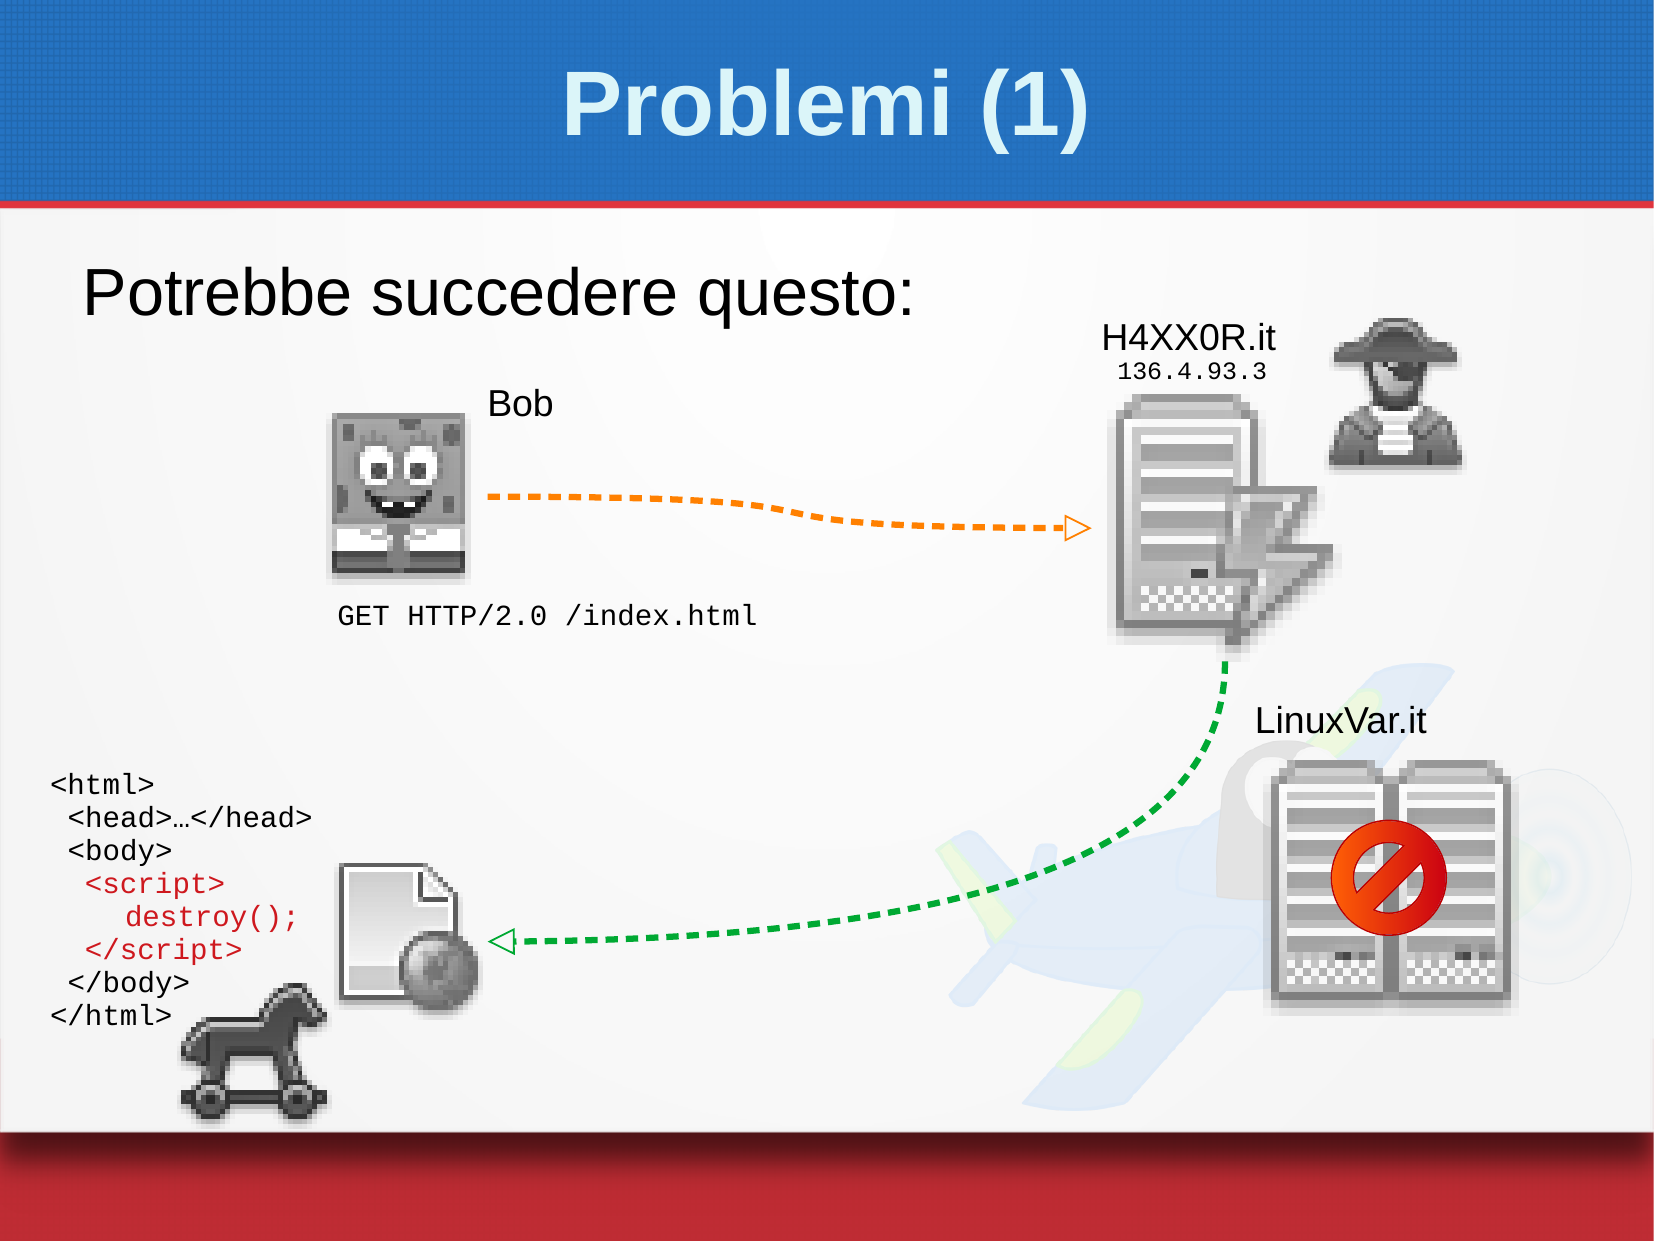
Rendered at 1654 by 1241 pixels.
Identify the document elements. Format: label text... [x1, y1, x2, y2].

text_box <html> <head>…</head> <body> <script> destroy(); </script> </body> </html> [35, 762, 331, 1042]
text_box H4XX0R.it 136.4.93.3 [1086, 309, 1298, 395]
text_box Bob [472, 375, 578, 432]
picture [0, 0, 1654, 1241]
title Problemi (1) [82, 20, 1571, 186]
list Potrebbe succedere questo: [82, 255, 1571, 331]
text_box LinuxVar.it [1240, 691, 1452, 749]
text_box GET HTTP/2.0 /index.html [322, 594, 773, 646]
